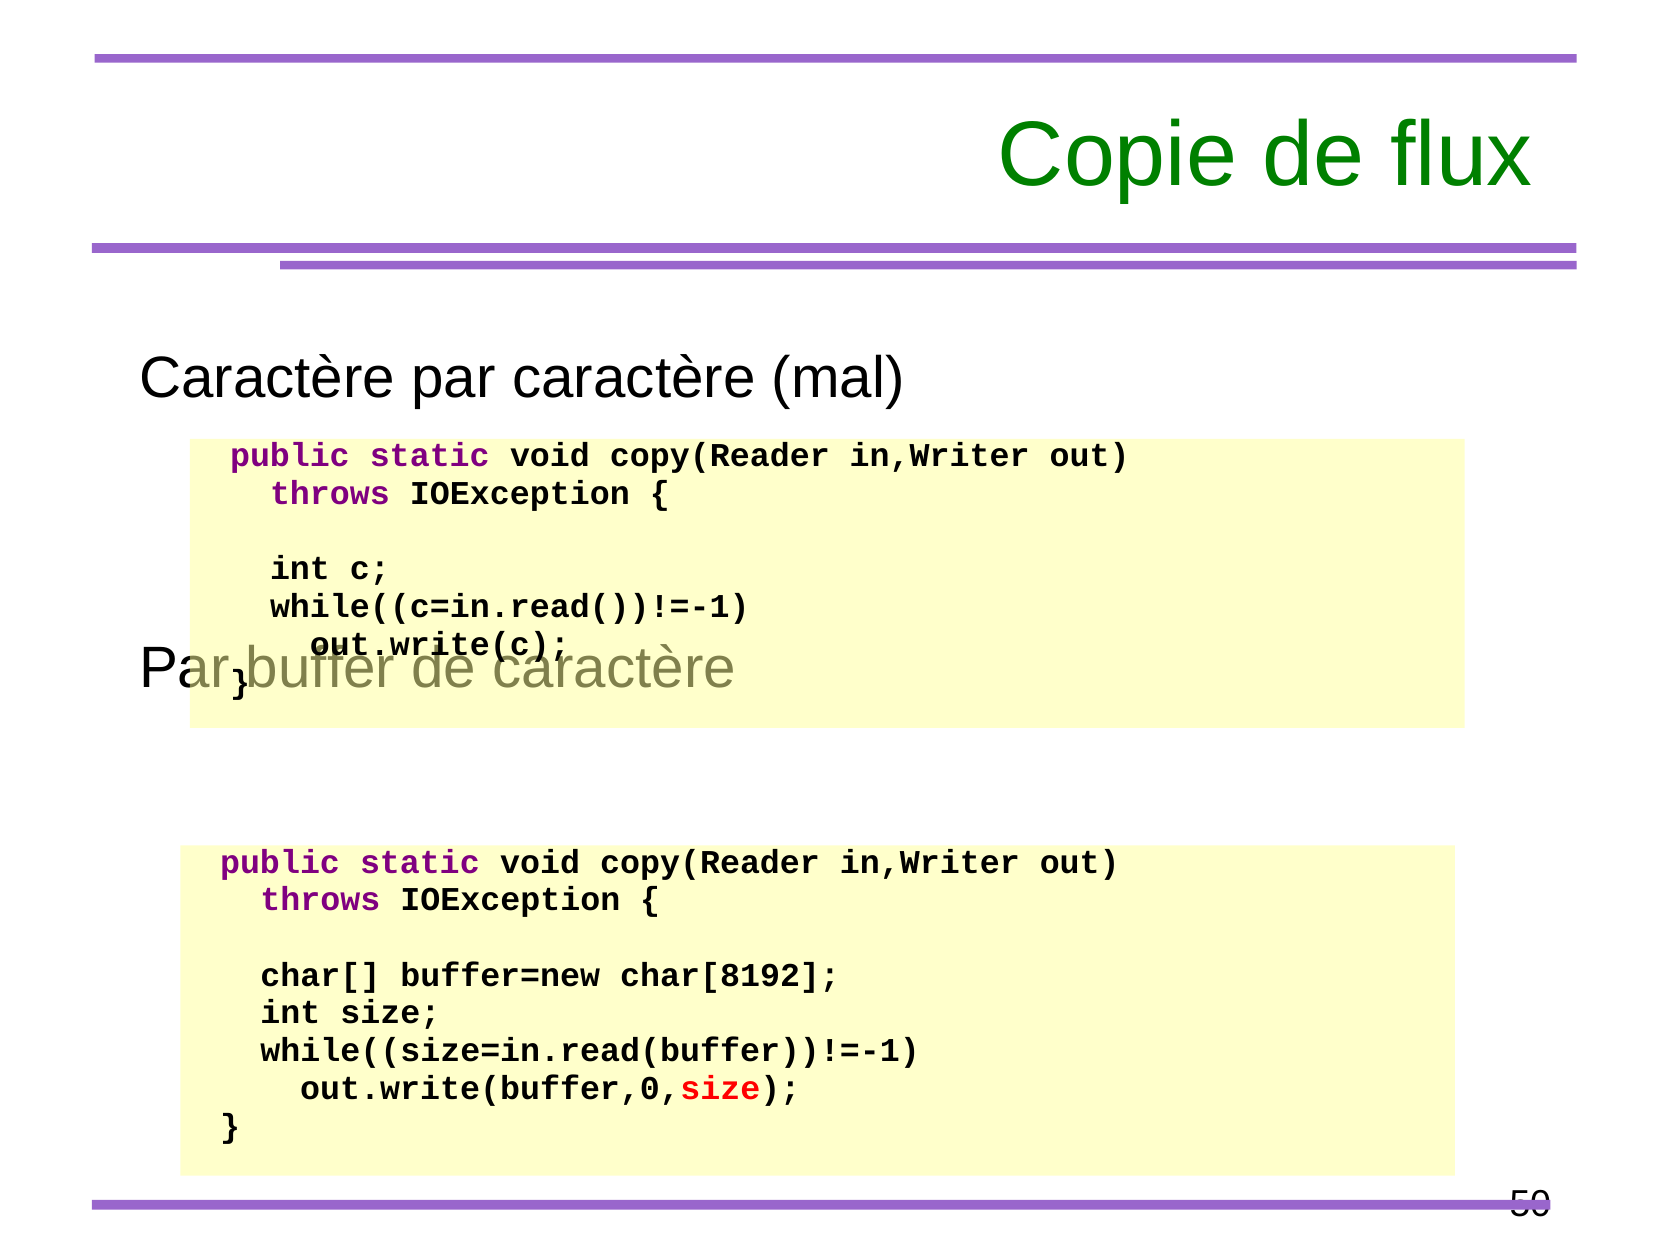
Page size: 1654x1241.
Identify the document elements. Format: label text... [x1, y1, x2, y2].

title Copie de flux [121, 49, 1534, 257]
text_box public static void copy(Reader in,Writer out) throws IOException { char[] buffer=new char[8192]; int size; while((size=in.read(buffer))!=-1) out.write(buffer,0,size); } [180, 845, 1455, 1176]
list Caractère par caractère (mal) Par buffer de caractère [121, 344, 1534, 830]
text_box public static void copy(Reader in,Writer out) throws IOException { int c; while((c=in.read())!=-1) out.write(c); } [189, 438, 1465, 728]
